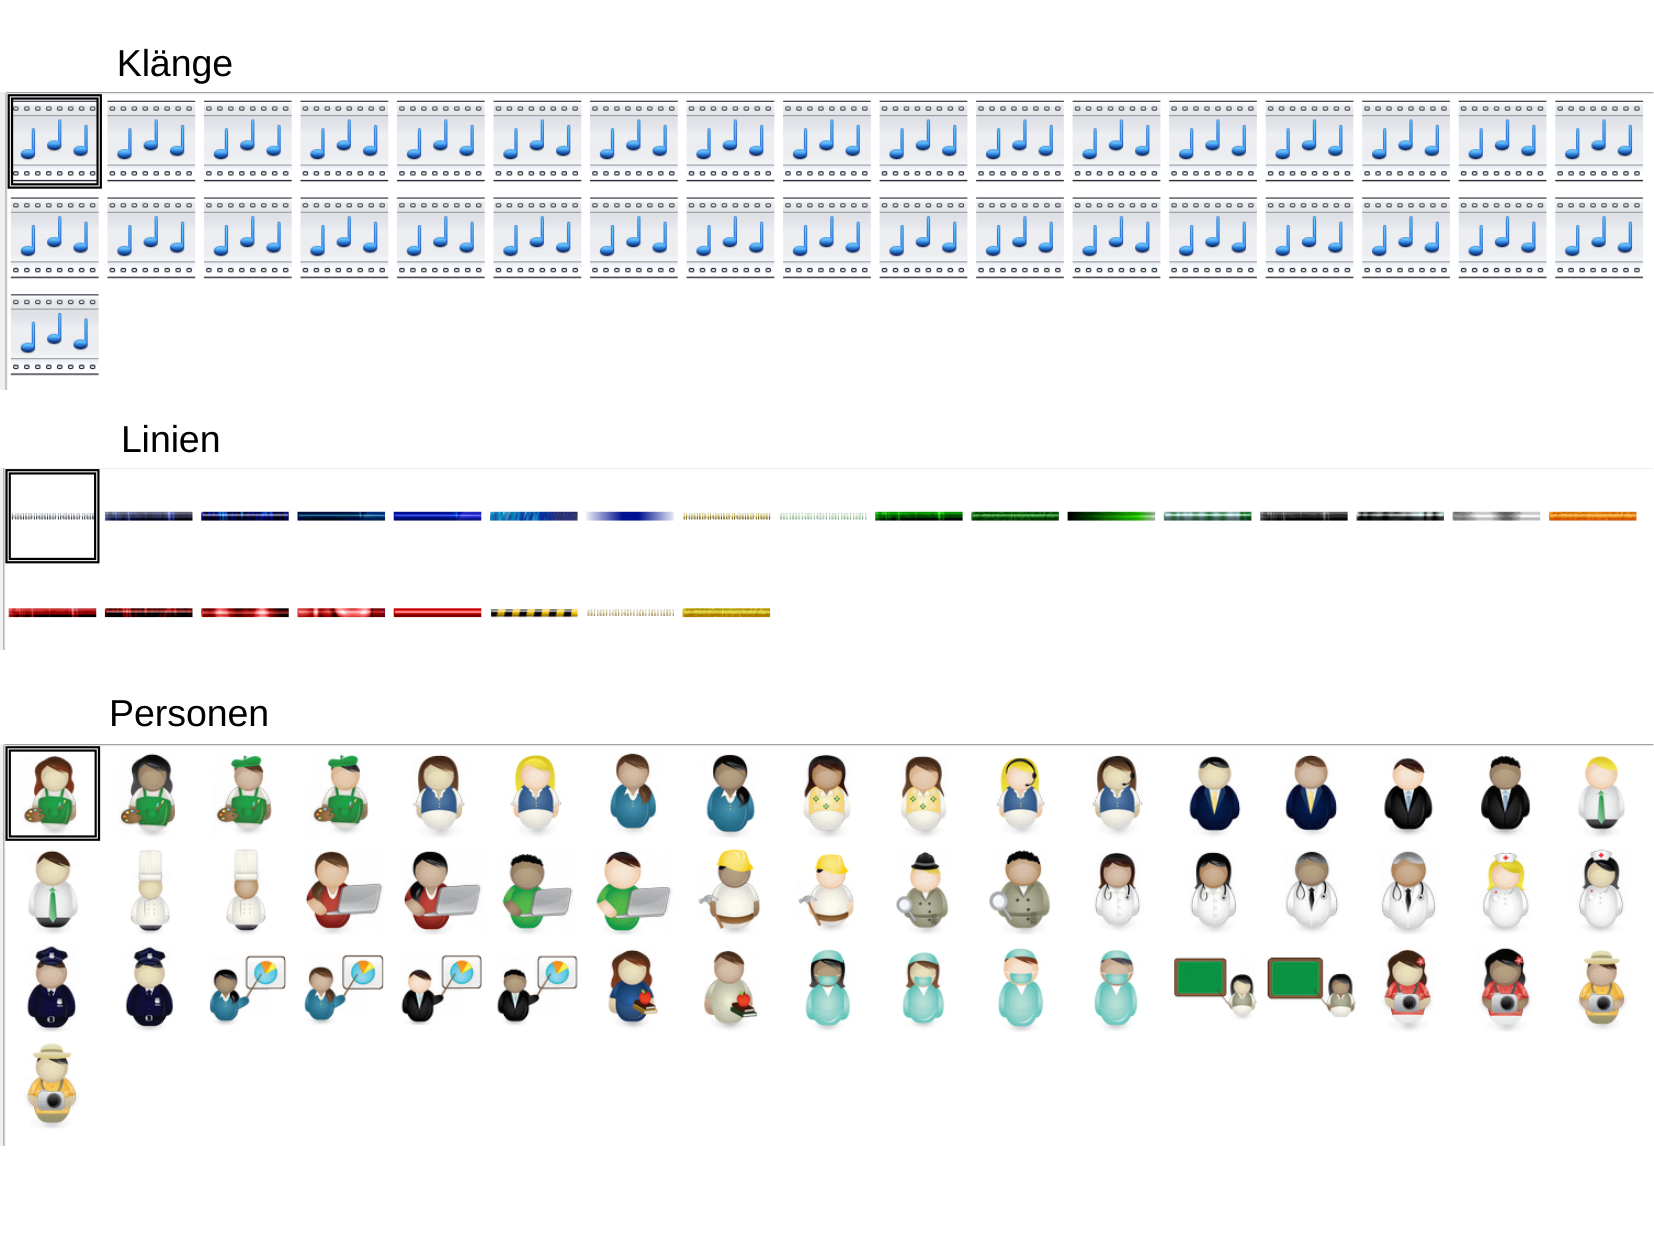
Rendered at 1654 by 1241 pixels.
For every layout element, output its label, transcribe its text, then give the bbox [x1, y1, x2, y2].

text_box Personen [94, 685, 285, 742]
picture [0, 468, 1654, 650]
text_box Klänge [102, 35, 249, 93]
text_box Linien [106, 411, 236, 469]
picture [0, 744, 1654, 1146]
picture [0, 92, 1654, 390]
